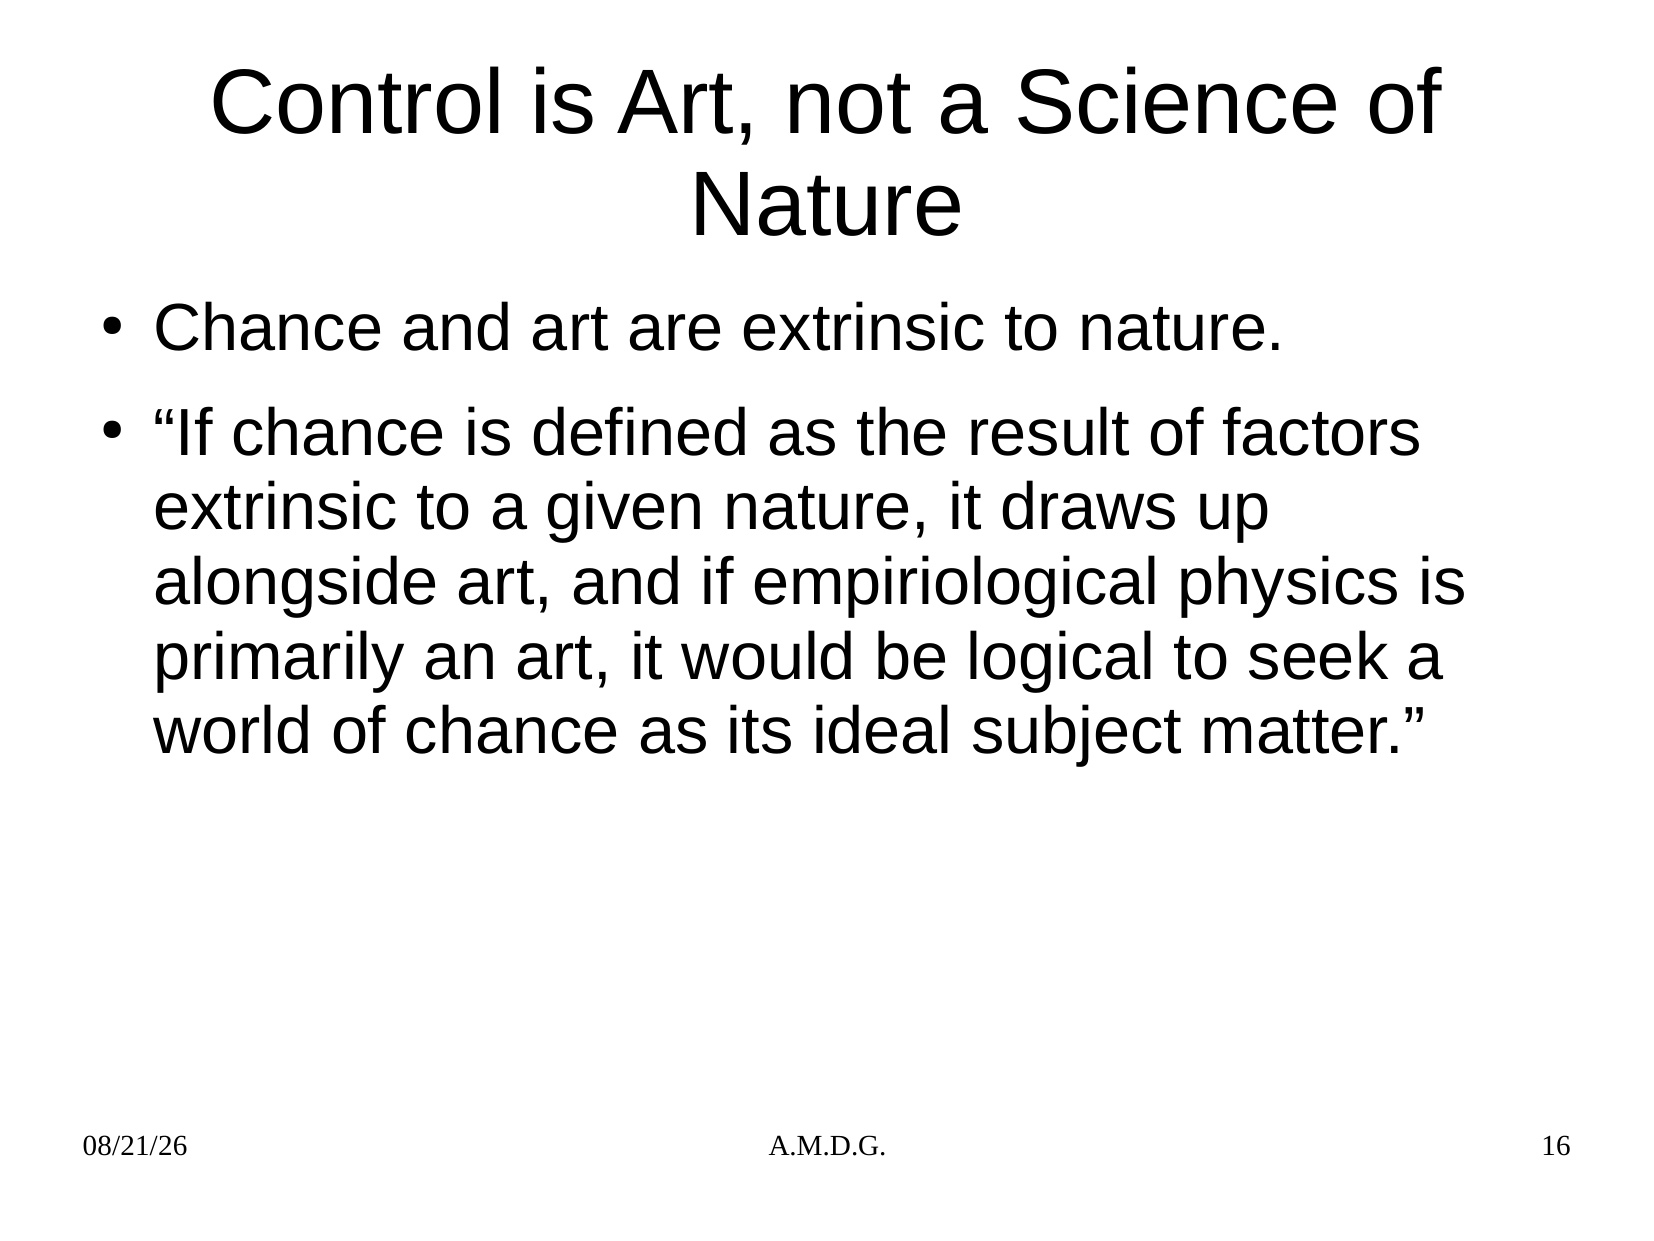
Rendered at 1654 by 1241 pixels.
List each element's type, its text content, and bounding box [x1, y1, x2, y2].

title Control is Art, not a Science of Nature [82, 49, 1571, 257]
list Chance and art are extrinsic to nature. “If chance is defined as the result of factors extrinsic to a given nature, it draws up alongside art, and if empiriological physics is primarily an art, it would be logical to seek a world of chance as its ideal subject matter.” [82, 290, 1571, 1109]
